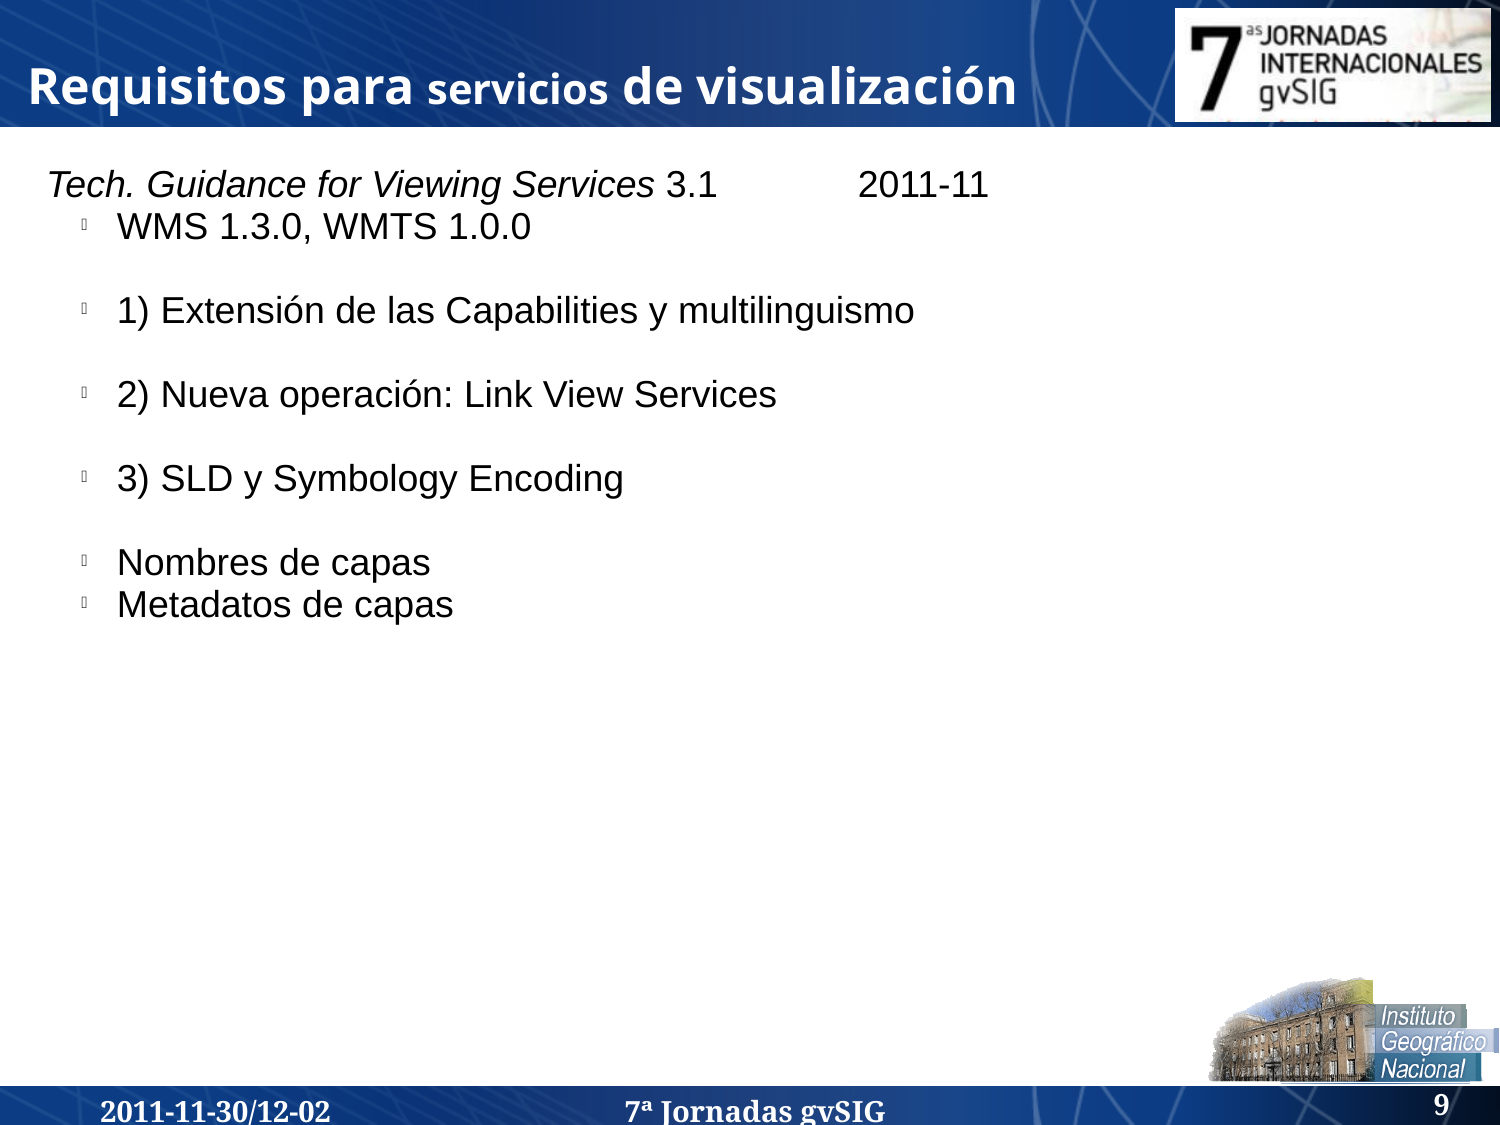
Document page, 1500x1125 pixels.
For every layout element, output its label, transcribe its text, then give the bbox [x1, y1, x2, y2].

text_box Tech. Guidance for Viewing Services 3.1 2011-11 WMS 1.3.0, WMTS 1.0.0 1) Extensión de las Capabilities y multilinguismo 2) Nueva operación: Link View Services 3) SLD y Symbology Encoding Nombres de capas Metadatos de capas [31, 156, 1465, 973]
picture [0, 968, 1500, 1125]
text_box Requisitos para servicios de visualización [0, 43, 1275, 107]
picture [0, 0, 1500, 127]
